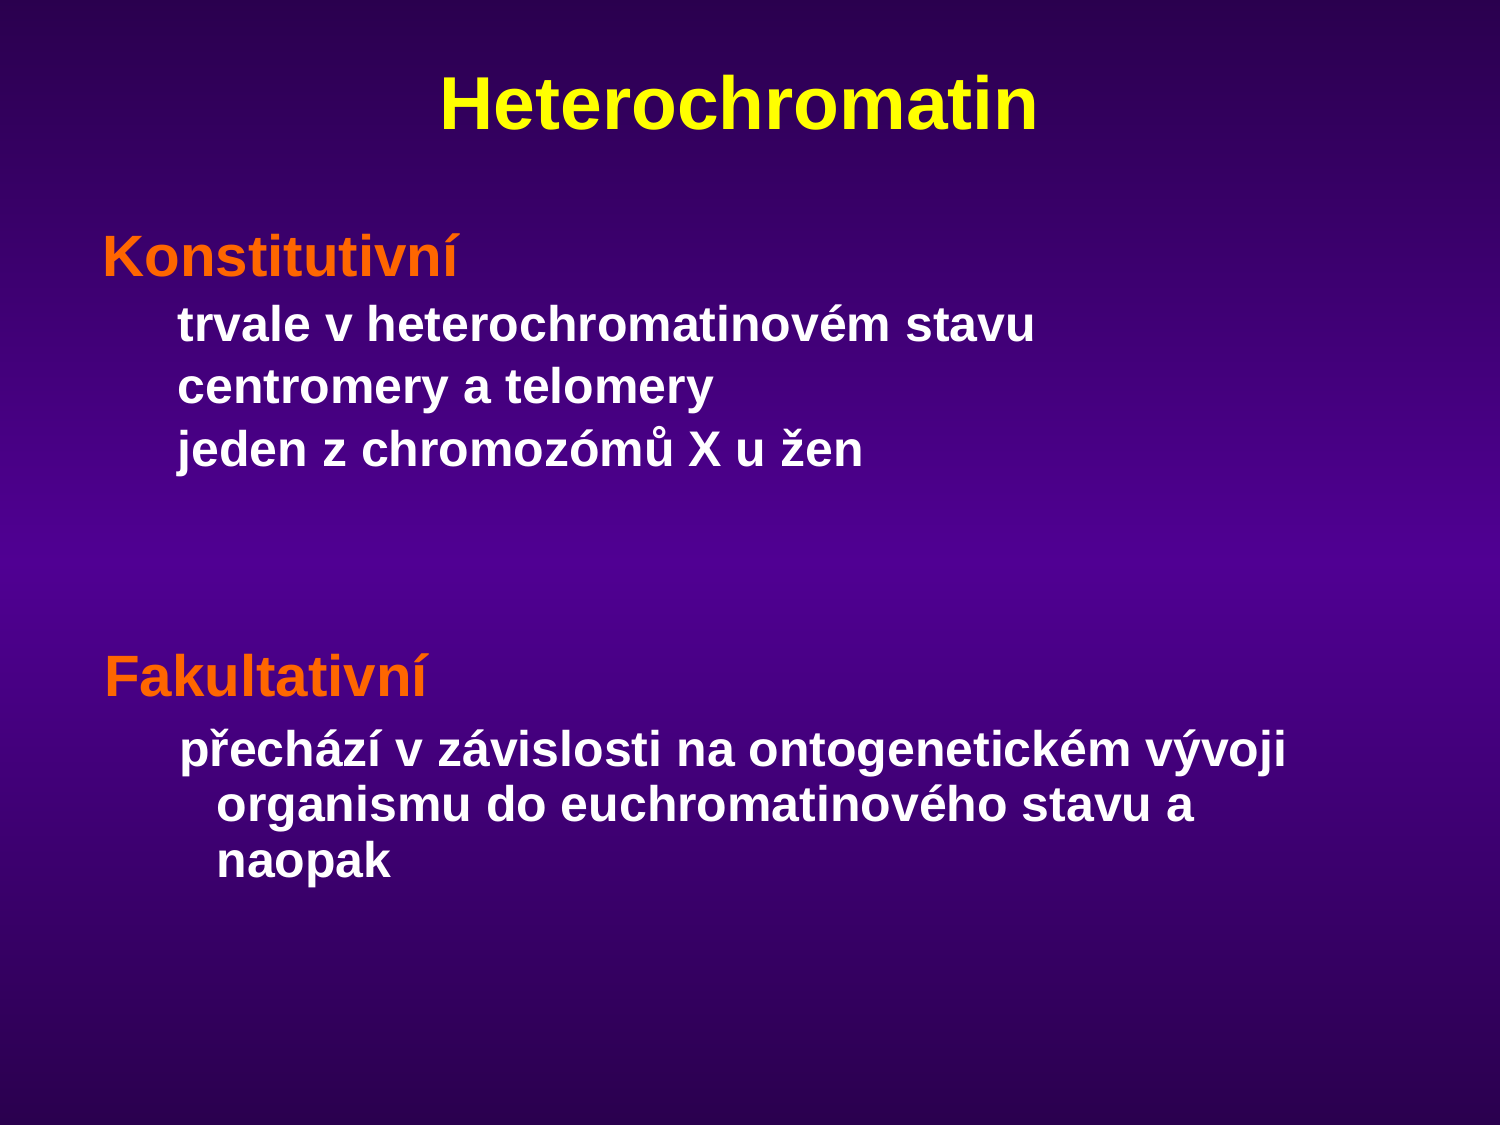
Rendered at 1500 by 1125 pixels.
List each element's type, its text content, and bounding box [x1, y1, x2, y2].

title Heterochromatin [112, 42, 1388, 165]
text_box Fakultativní přechází v závislosti na ontogenetickém vývoji organismu do euchromatinového stavu a naopak [89, 635, 1365, 929]
list Konstitutivní trvale v heterochromatinovém stavu centromery a telomery jeden z chromozómů X u žen [87, 222, 1363, 504]
